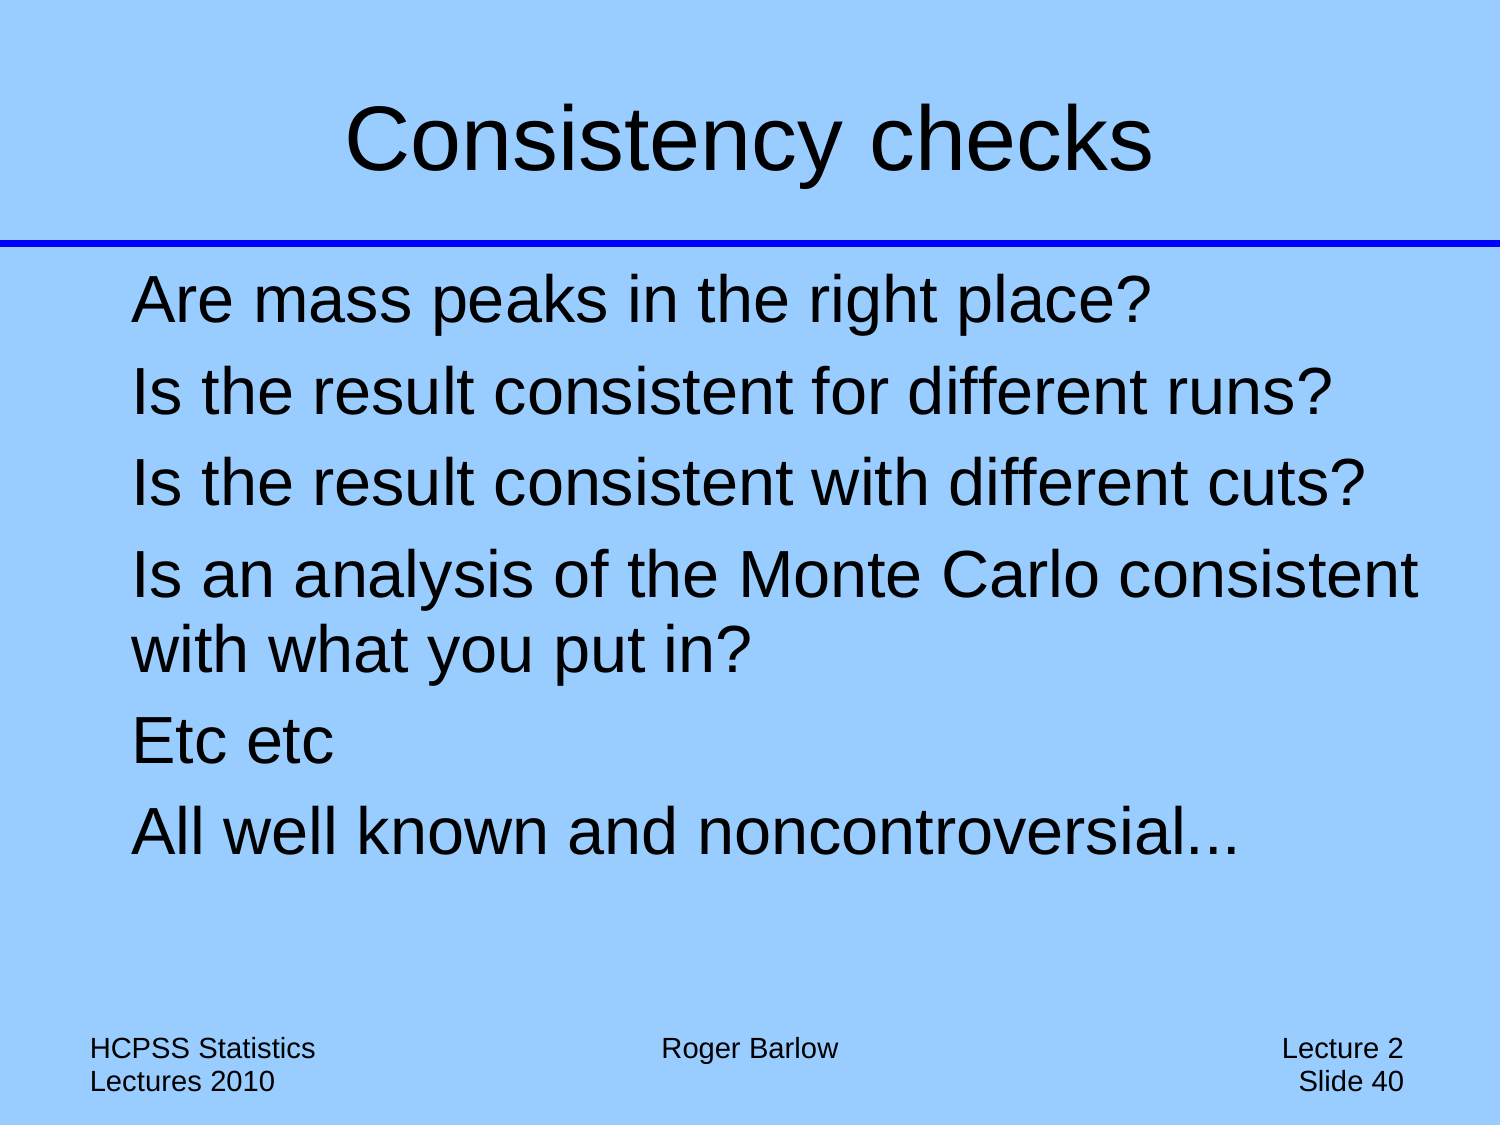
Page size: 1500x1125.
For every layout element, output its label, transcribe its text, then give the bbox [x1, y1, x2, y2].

list Are mass peaks in the right place? Is the result consistent for different runs? Is the result consistent with different cuts? Is an analysis of the Monte Carlo consistent with what you put in? Etc etc All well known and noncontroversial... [75, 262, 1426, 991]
title Consistency checks [75, 52, 1426, 226]
